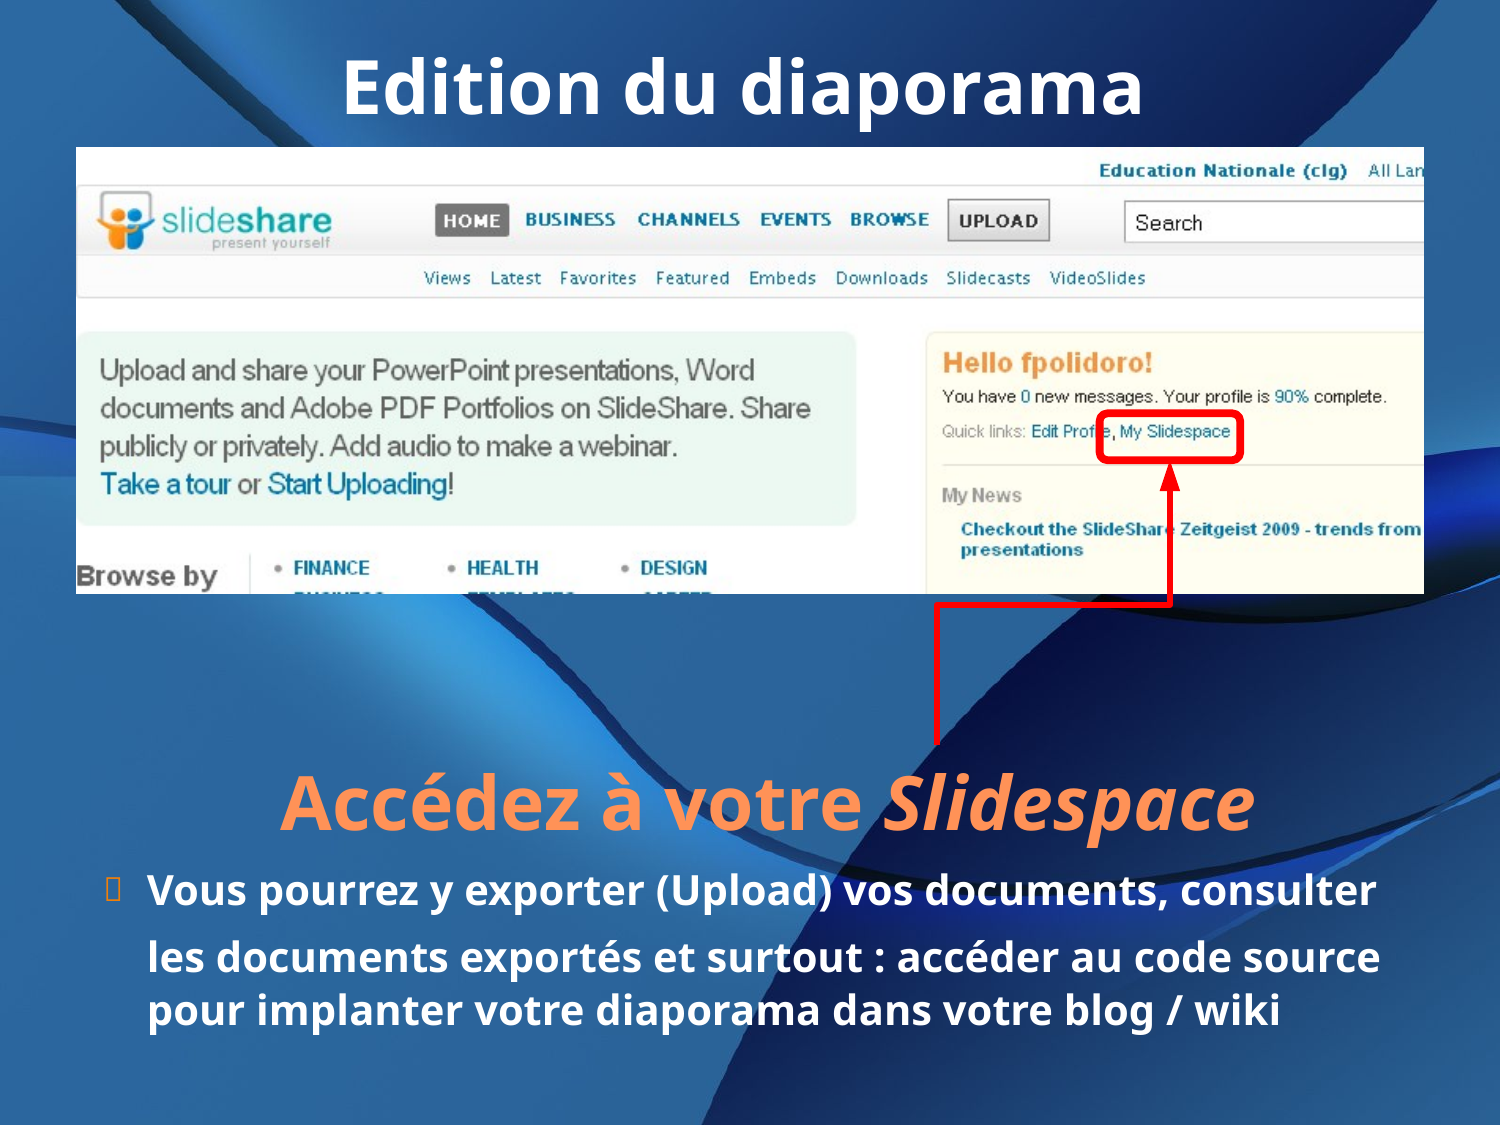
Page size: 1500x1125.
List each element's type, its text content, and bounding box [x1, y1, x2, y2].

title Accédez à votre Slidespace [265, 745, 1500, 857]
picture [0, 0, 1500, 1125]
list Vous pourrez y exporter (Upload) vos documents, consulter les documents exportés et surtout : accéder au code source pour implanter votre diaporama dans votre blog / wiki [88, 856, 1432, 1093]
title Edition du diaporama [29, 29, 1477, 141]
picture [1104, 418, 1236, 456]
